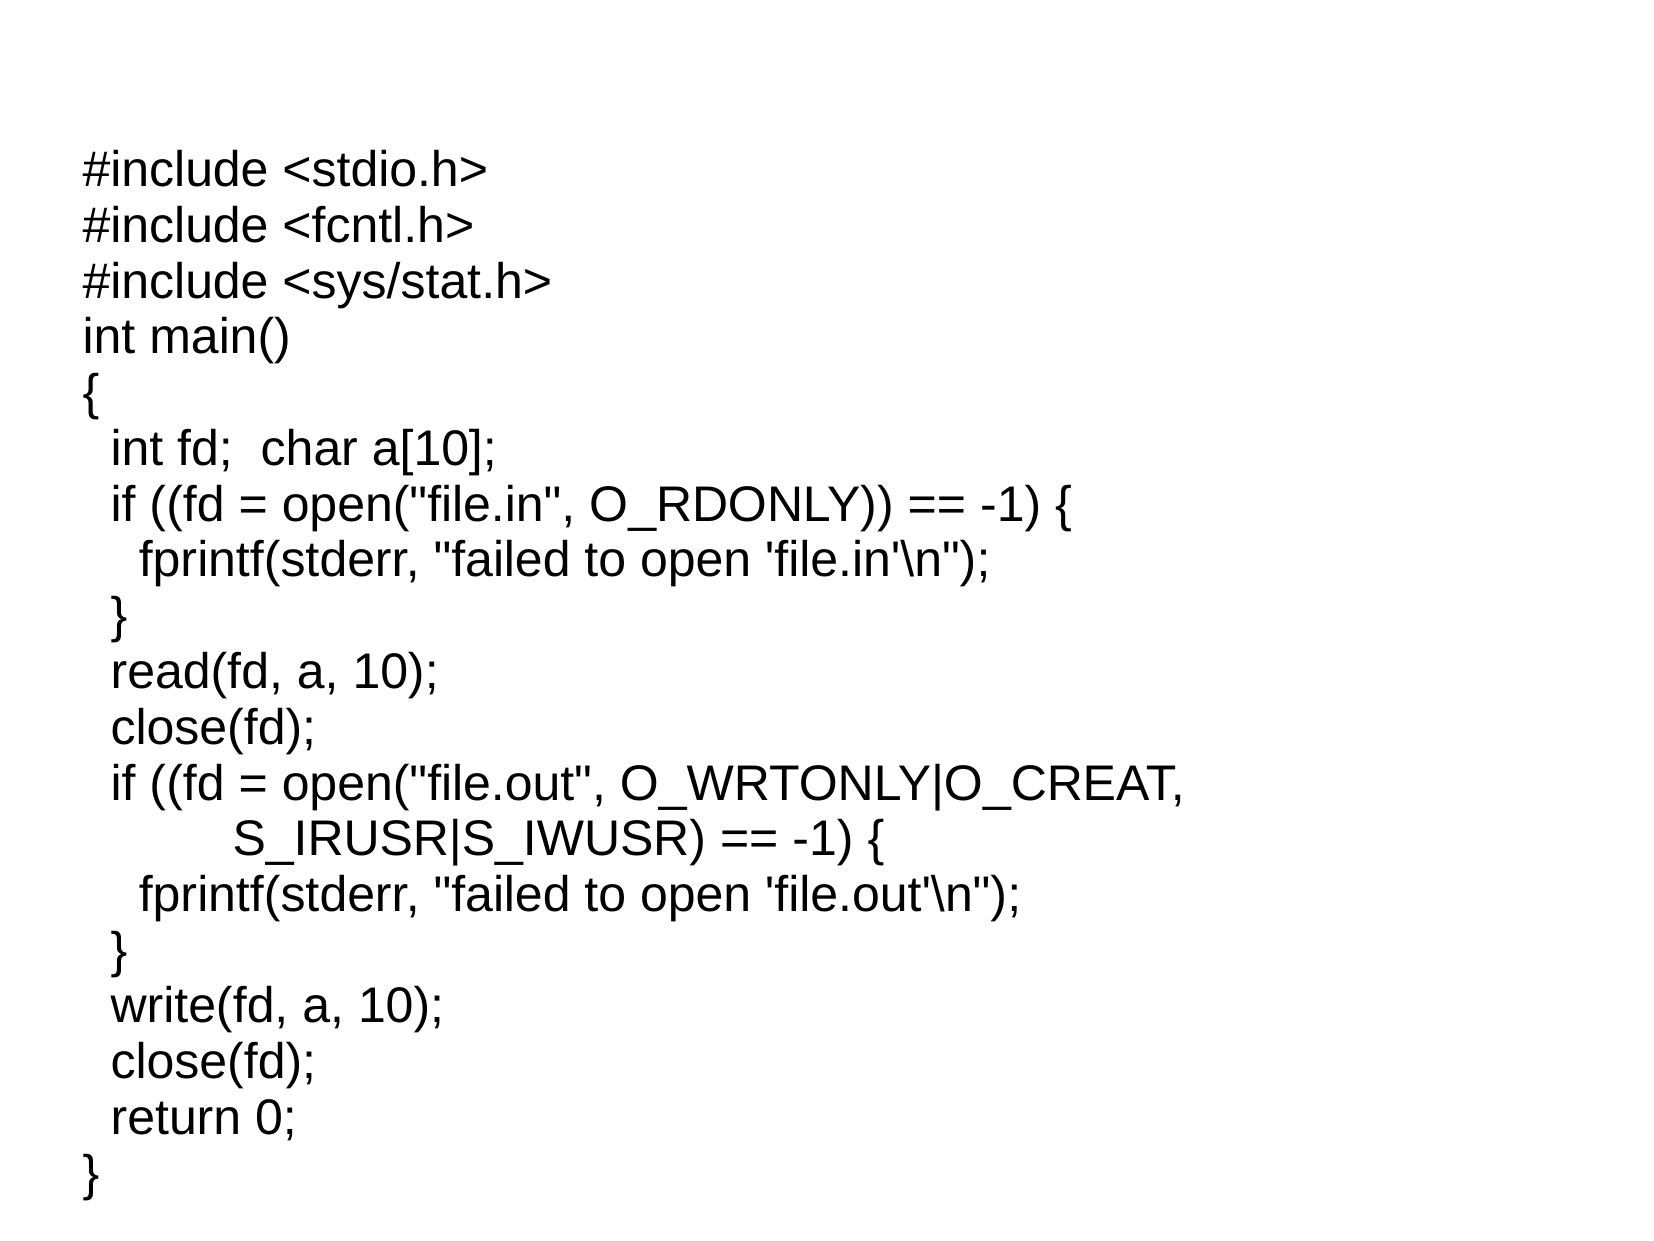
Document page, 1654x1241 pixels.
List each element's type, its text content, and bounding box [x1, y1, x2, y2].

text_box #include <stdio.h> #include <fcntl.h> #include <sys/stat.h> int main() { int fd; char a[10]; if ((fd = open("file.in", O_RDONLY)) == -1) { fprintf(stderr, "failed to open 'file.in'\n"); } read(fd, a, 10); close(fd); if ((fd = open("file.out", O_WRTONLY|O_CREAT, S_IRUSR|S_IWUSR) == -1) { fprintf(stderr, "failed to open 'file.out'\n"); } write(fd, a, 10); close(fd); return 0; } [82, 141, 1571, 1241]
